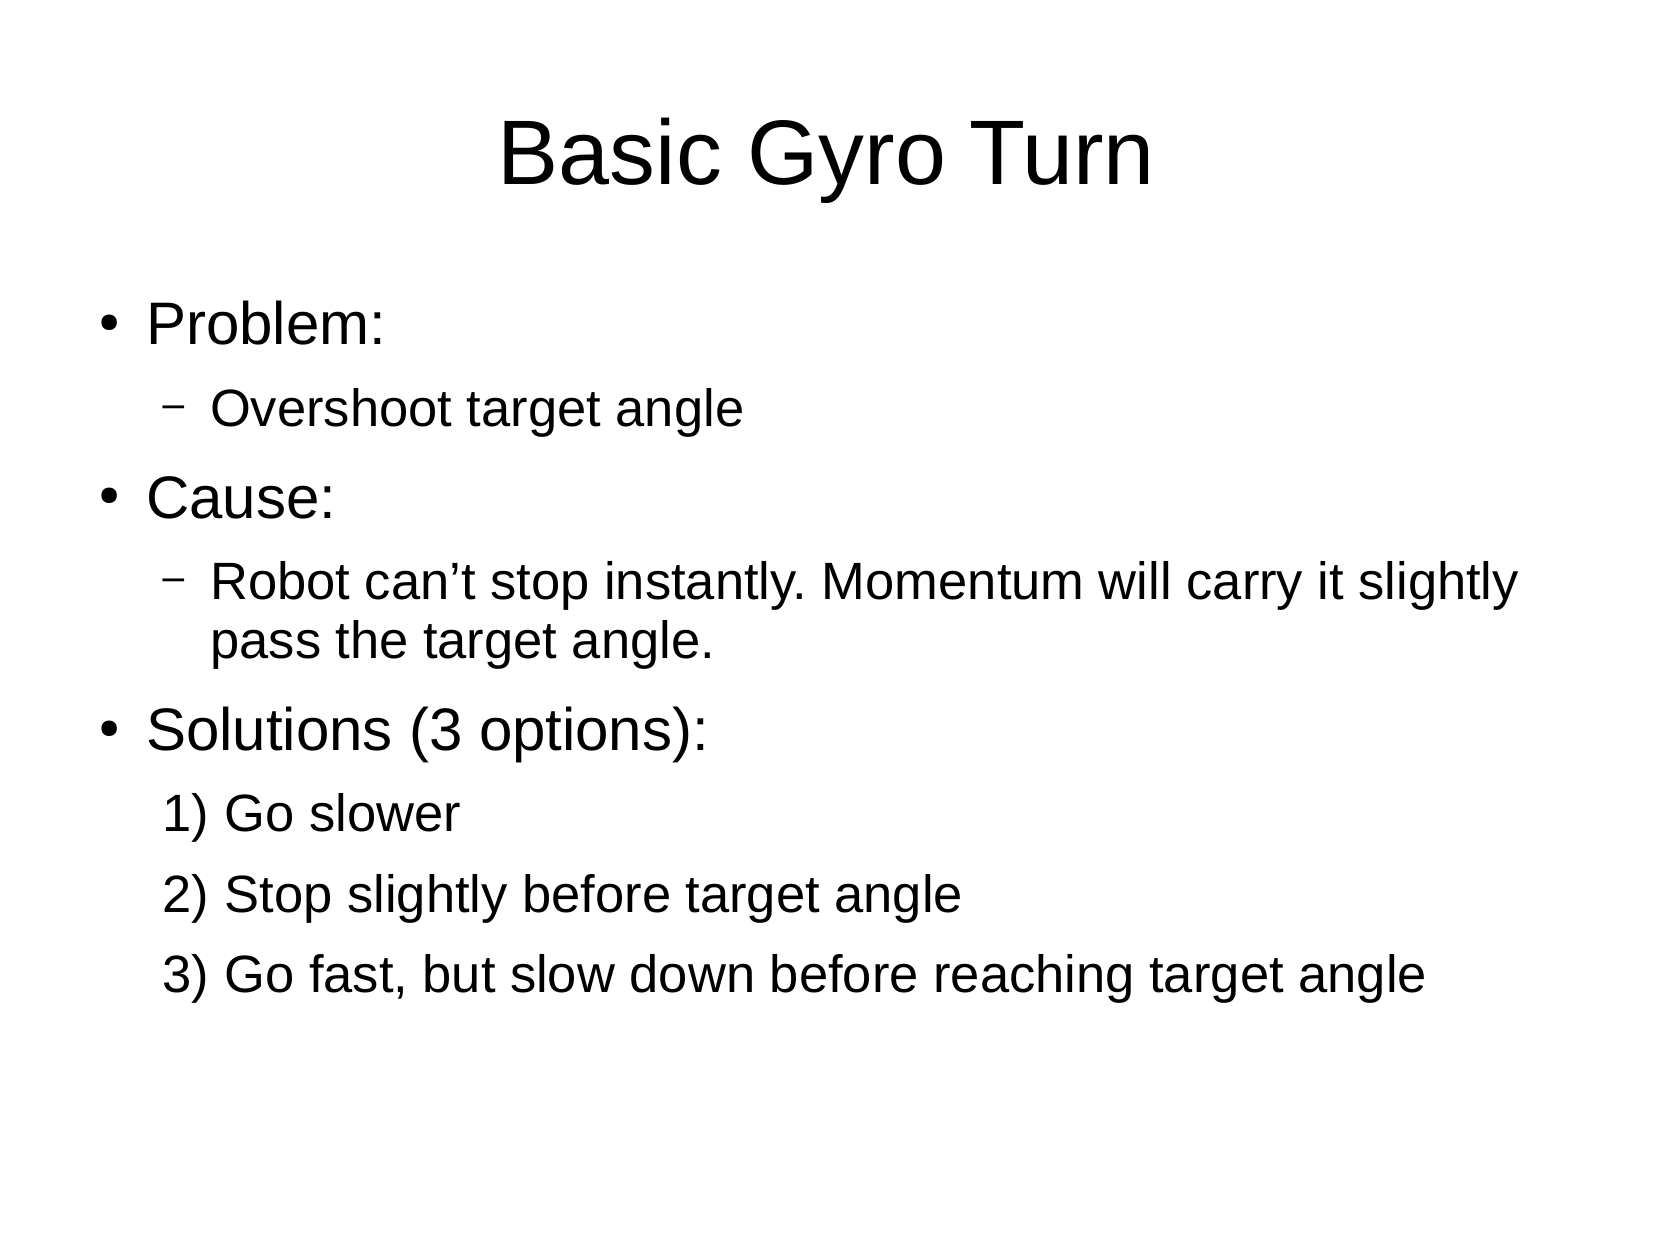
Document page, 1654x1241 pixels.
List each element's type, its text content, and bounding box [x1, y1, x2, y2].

title Basic Gyro Turn [82, 49, 1571, 257]
list Problem: Overshoot target angle Cause: Robot can’t stop instantly. Momentum will carry it slightly pass the target angle. Solutions (3 options): Go slower Stop slightly before target angle Go fast, but slow down before reaching target angle [82, 290, 1571, 1010]
